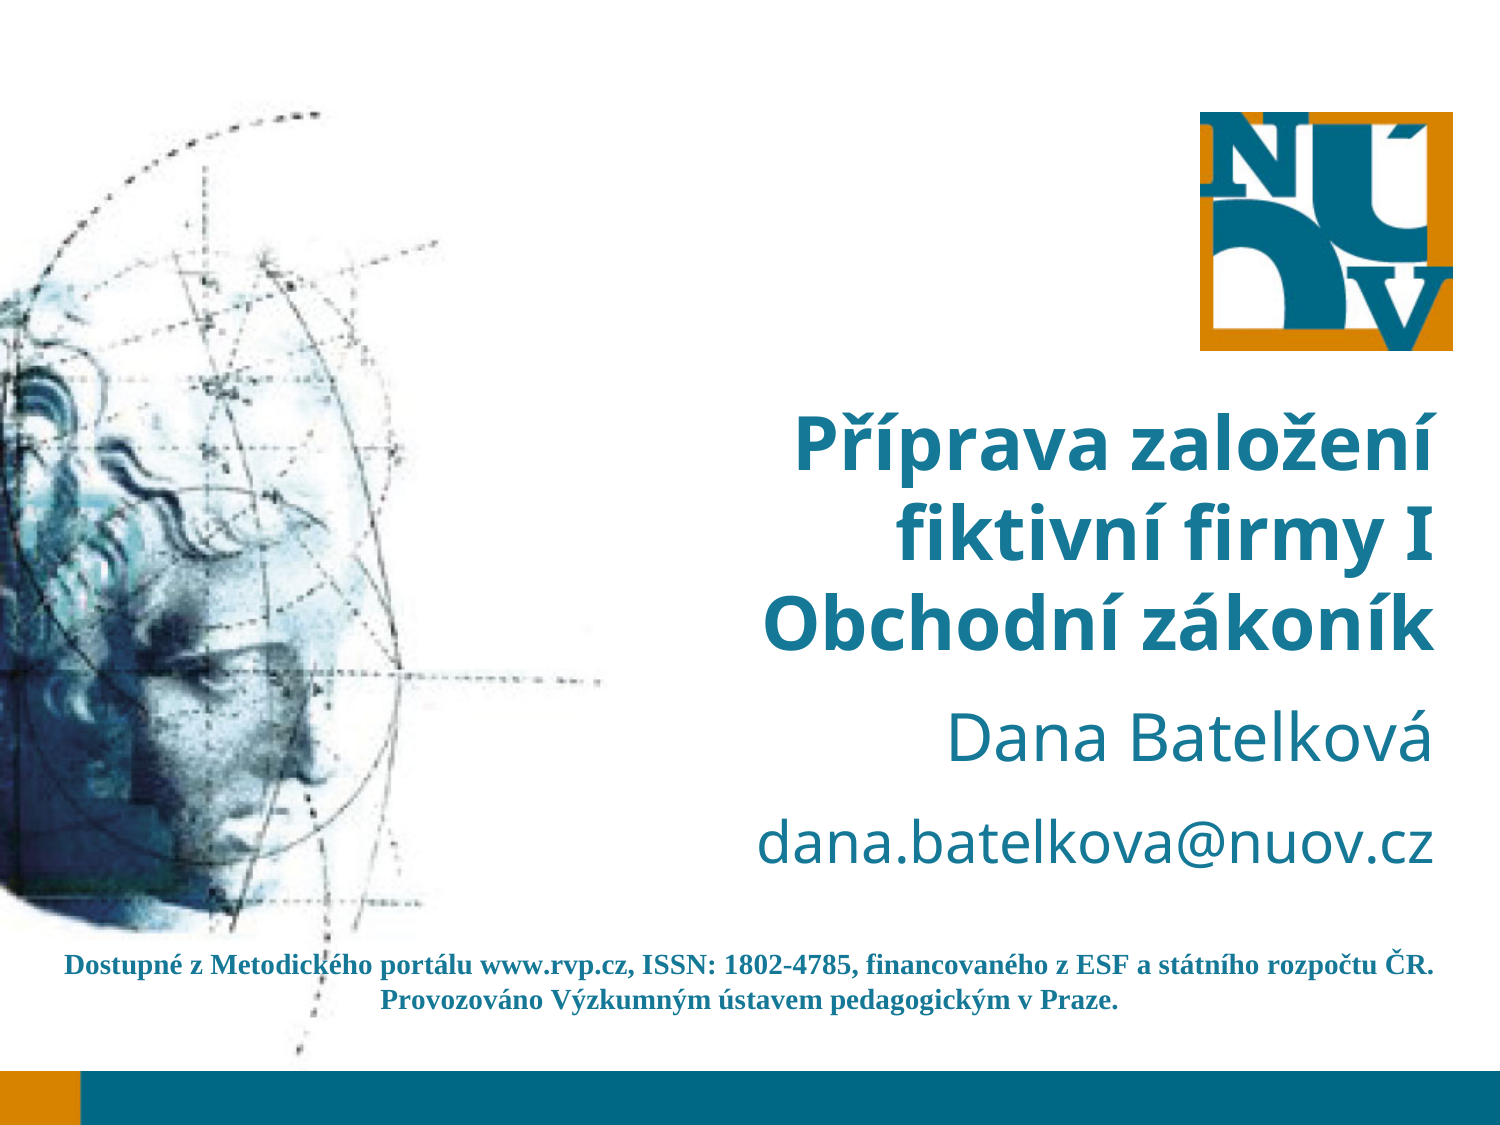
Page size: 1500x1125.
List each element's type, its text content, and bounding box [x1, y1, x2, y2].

text_box [0, 1038, 1500, 1125]
text_box Dostupné z Metodického portálu www.rvp.cz, ISSN: 1802-4785, financovaného z ESF a státního rozpočtu ČR. Provozováno Výzkumným ústavem pedagogickým v Praze. [0, 937, 1500, 1038]
text_box [0, 99, 651, 937]
text_box Příprava založení fiktivní firmy I Obchodní zákoník Dana Batelková dana.batelkova@nuov.cz [487, 387, 1450, 883]
text_box [1200, 112, 1453, 352]
